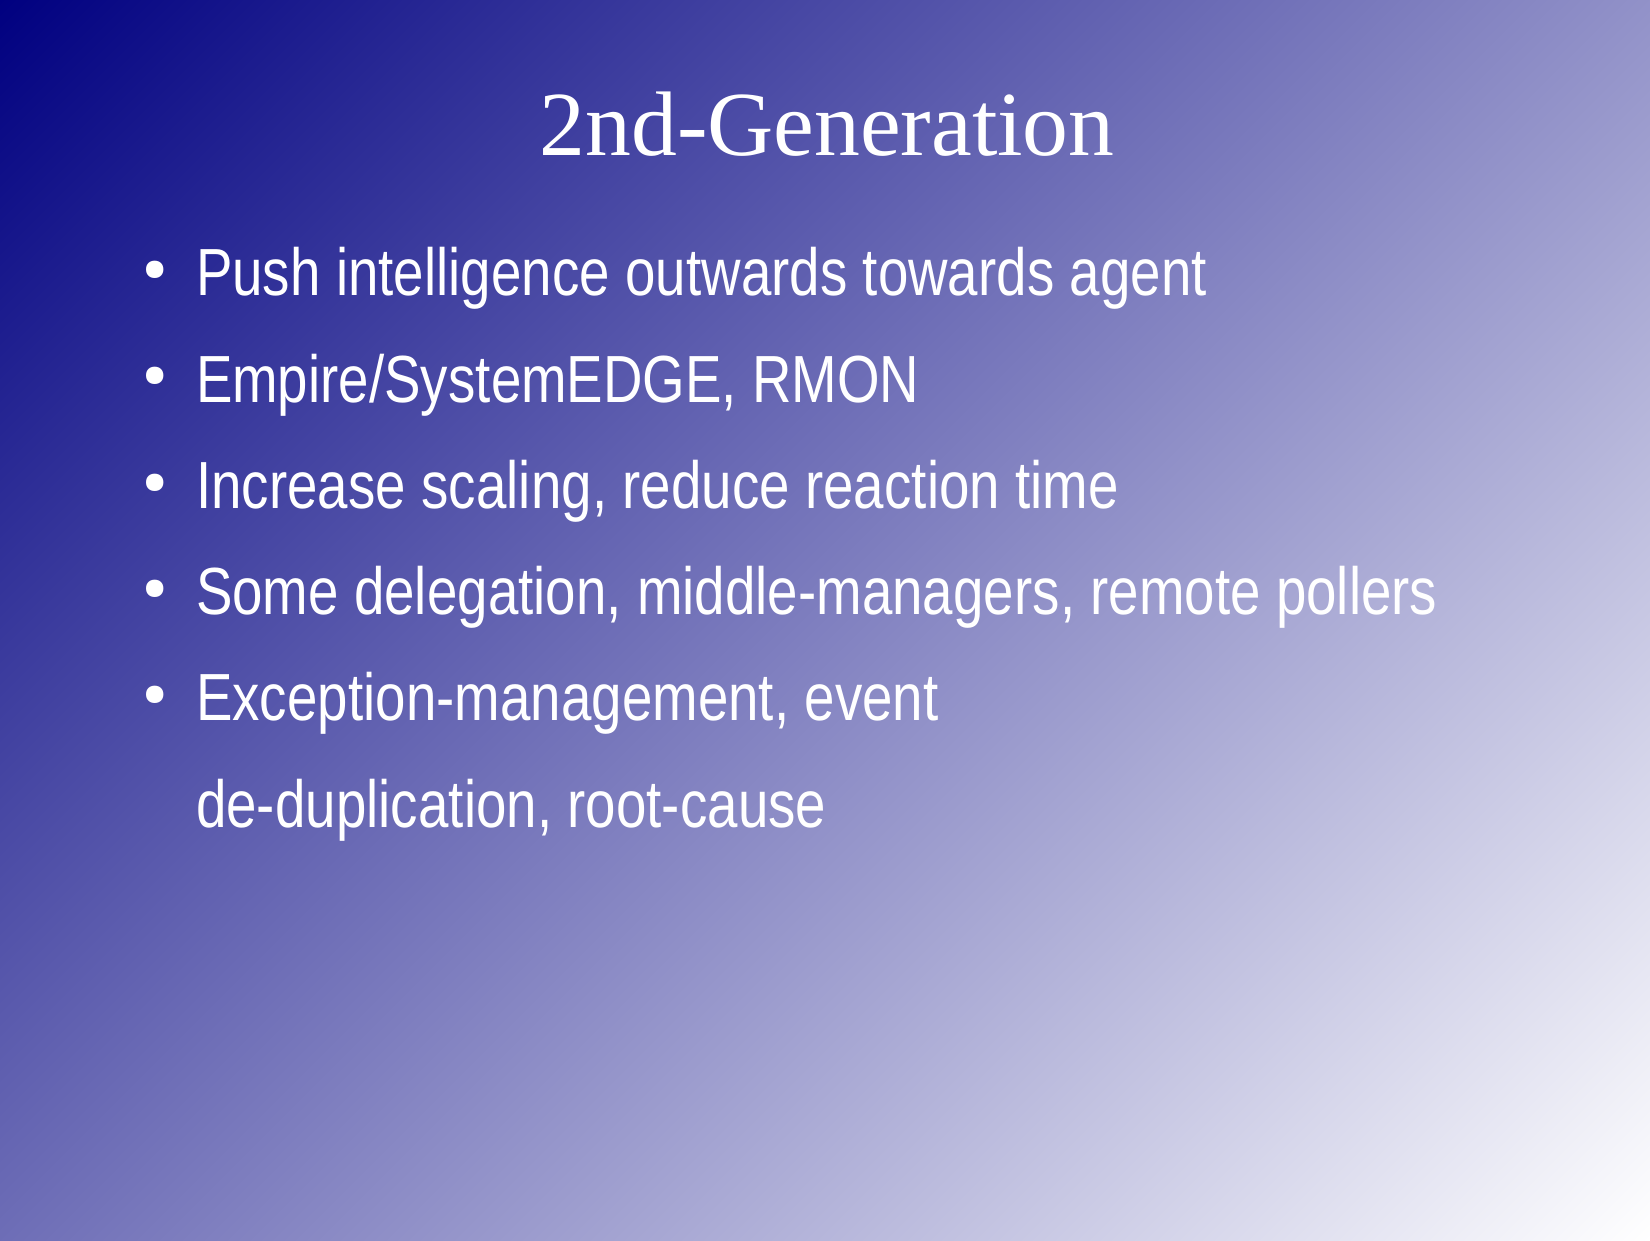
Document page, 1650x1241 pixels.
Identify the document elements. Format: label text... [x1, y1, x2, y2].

title 2nd-Generation [123, 27, 1533, 221]
list Push intelligence outwards towards agent Empire/SystemEDGE, RMON Increase scaling, reduce reaction time Some delegation, middle-managers, remote pollers Exception-management, event de-duplication, root-cause [125, 233, 1535, 1004]
